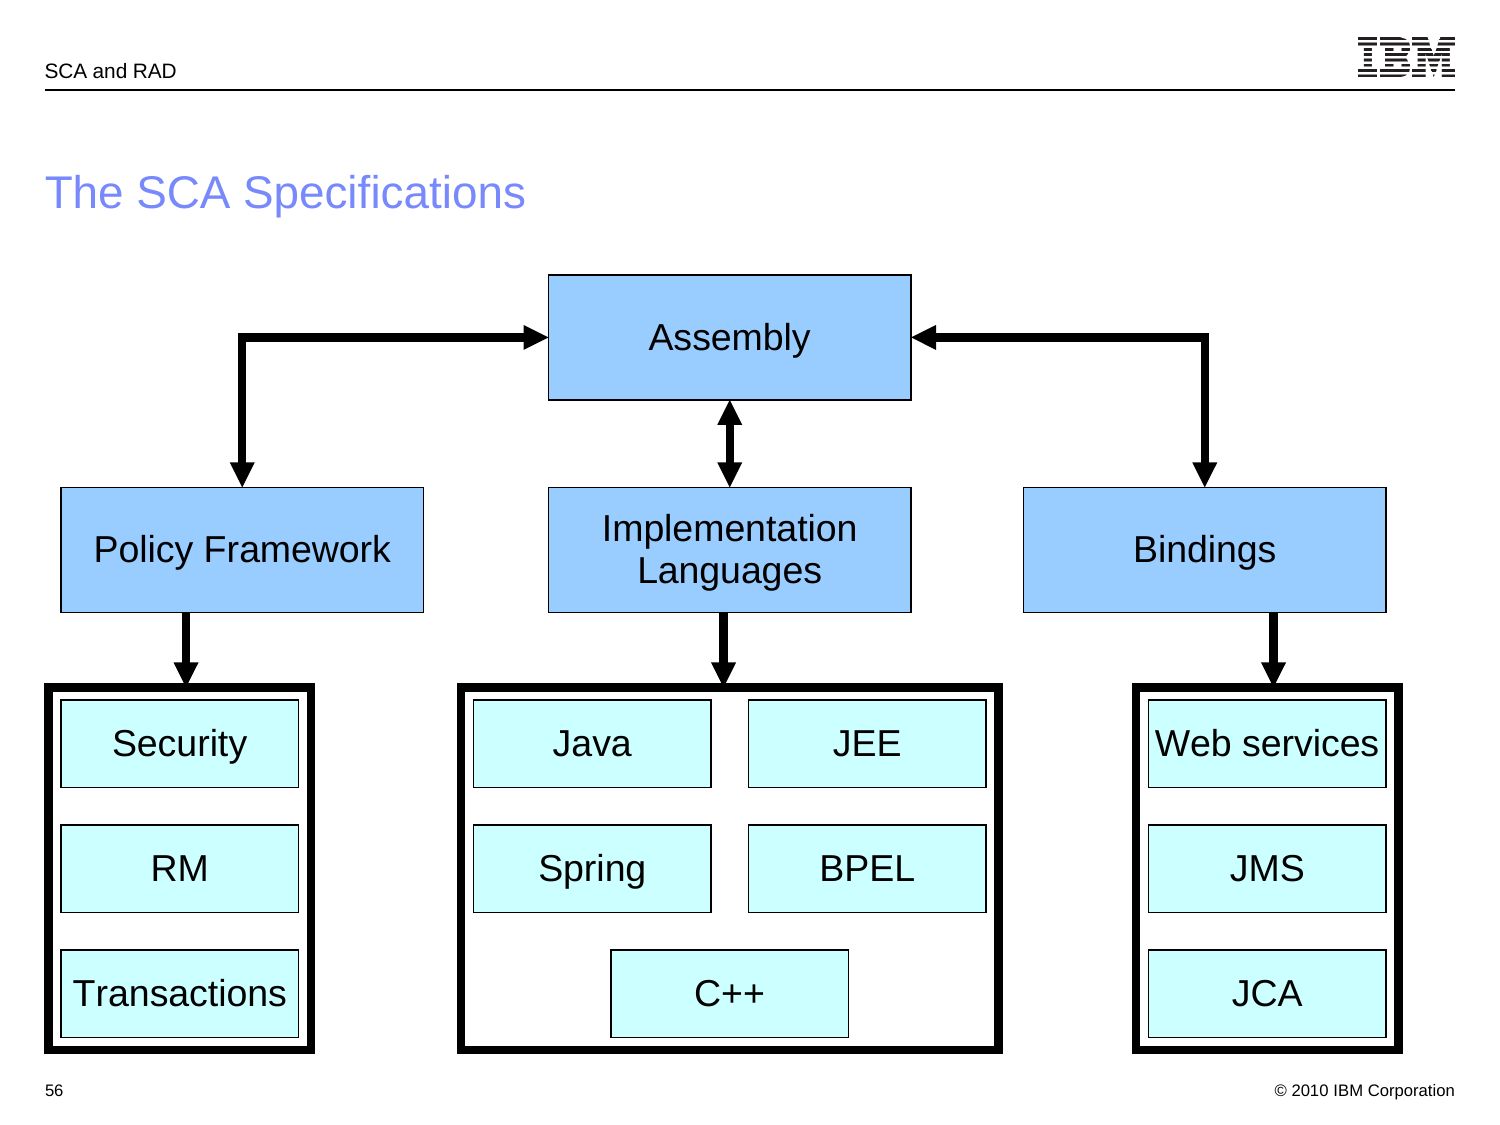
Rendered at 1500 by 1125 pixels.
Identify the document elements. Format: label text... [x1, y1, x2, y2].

text_box JEE [748, 699, 987, 788]
text_box Spring [473, 824, 712, 913]
title The SCA Specifications [29, 89, 1455, 301]
picture [1358, 37, 1455, 77]
text_box Transactions [61, 949, 299, 1038]
text_box RM [61, 824, 299, 913]
text_box Assembly [548, 274, 911, 400]
text_box Security [61, 699, 299, 788]
text_box Implementation Languages [548, 487, 911, 613]
text_box JCA [1148, 949, 1387, 1038]
text_box Bindings [1023, 487, 1387, 613]
text_box JMS [1148, 824, 1387, 913]
text_box C++ [610, 949, 849, 1038]
text_box BPEL [748, 824, 987, 913]
text_box Web services [1148, 699, 1387, 788]
text_box Policy Framework [60, 487, 424, 613]
text_box Java [473, 699, 712, 788]
